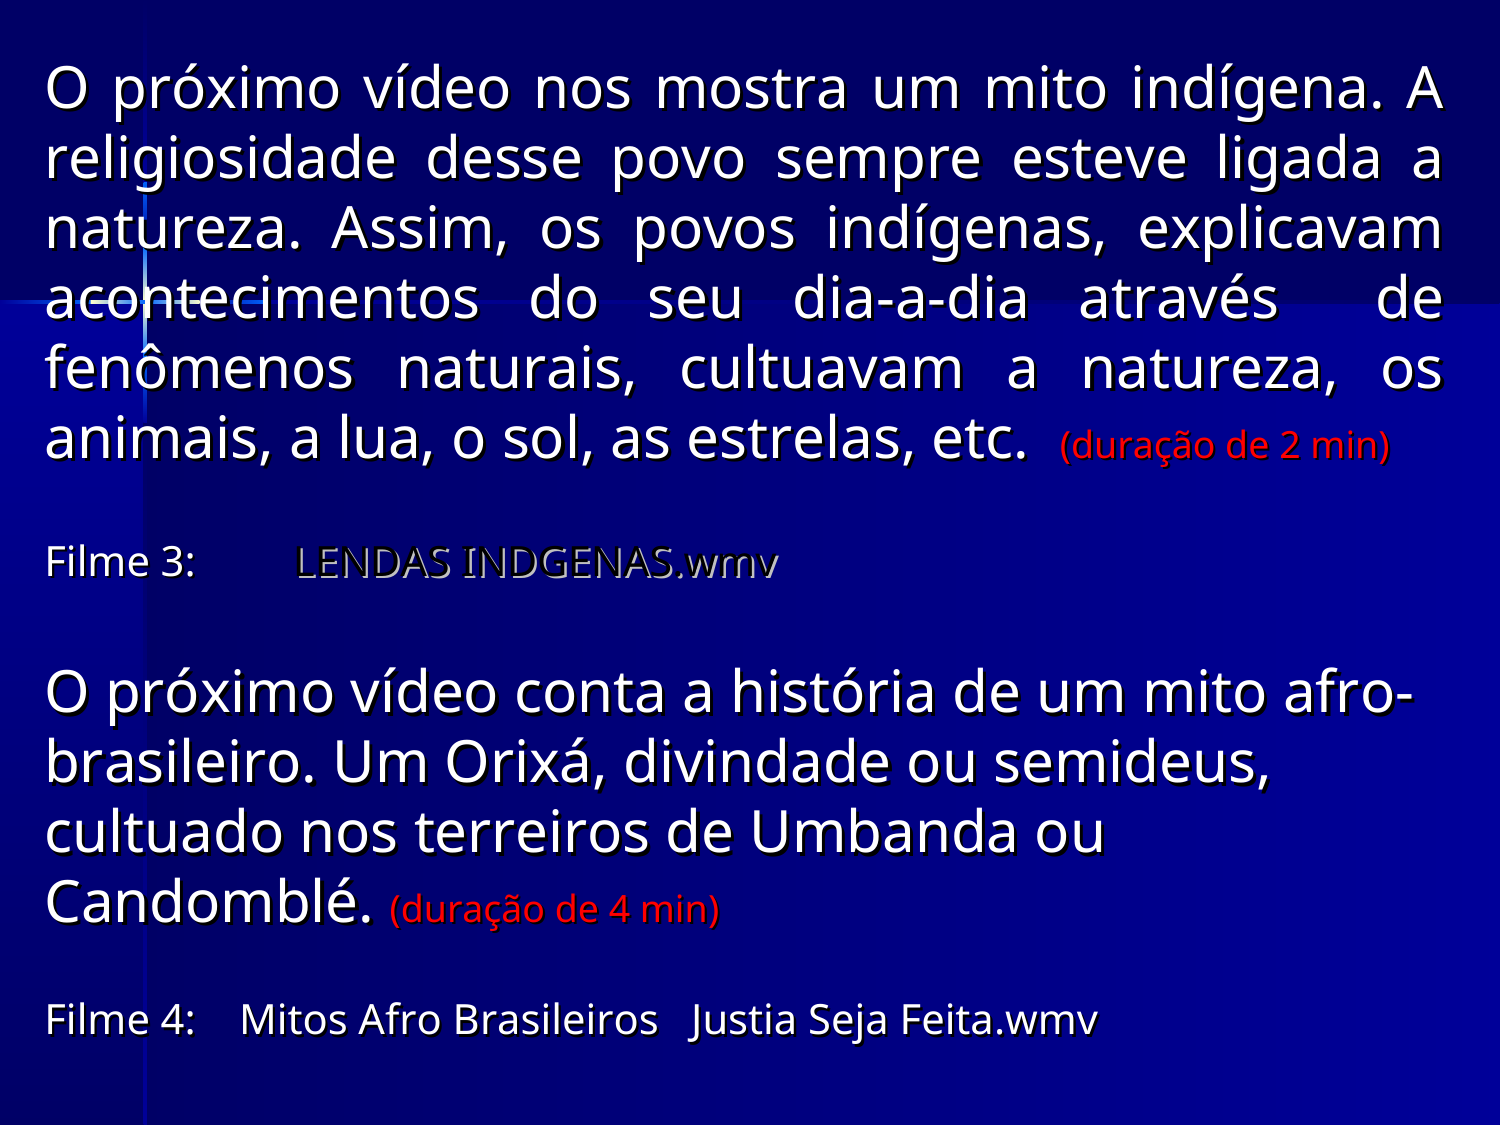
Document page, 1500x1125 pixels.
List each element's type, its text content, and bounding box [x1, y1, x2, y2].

text_box O próximo vídeo nos mostra um mito indígena. A religiosidade desse povo sempre esteve ligada a natureza. Assim, os povos indígenas, explicavam acontecimentos do seu dia-a-dia através de fenômenos naturais, cultuavam a natureza, os animais, a lua, o sol, as estrelas, etc. (duração de 2 min) Filme 3: LENDAS INDGENAS.wmv O próximo vídeo conta a história de um mito afro-brasileiro. Um Orixá, divindade ou semideus, cultuado nos terreiros de Umbanda ou Candomblé. (duração de 4 min) Filme 4: Mitos Afro Brasileiros Justia Seja Feita.wmv [29, 42, 1460, 1121]
